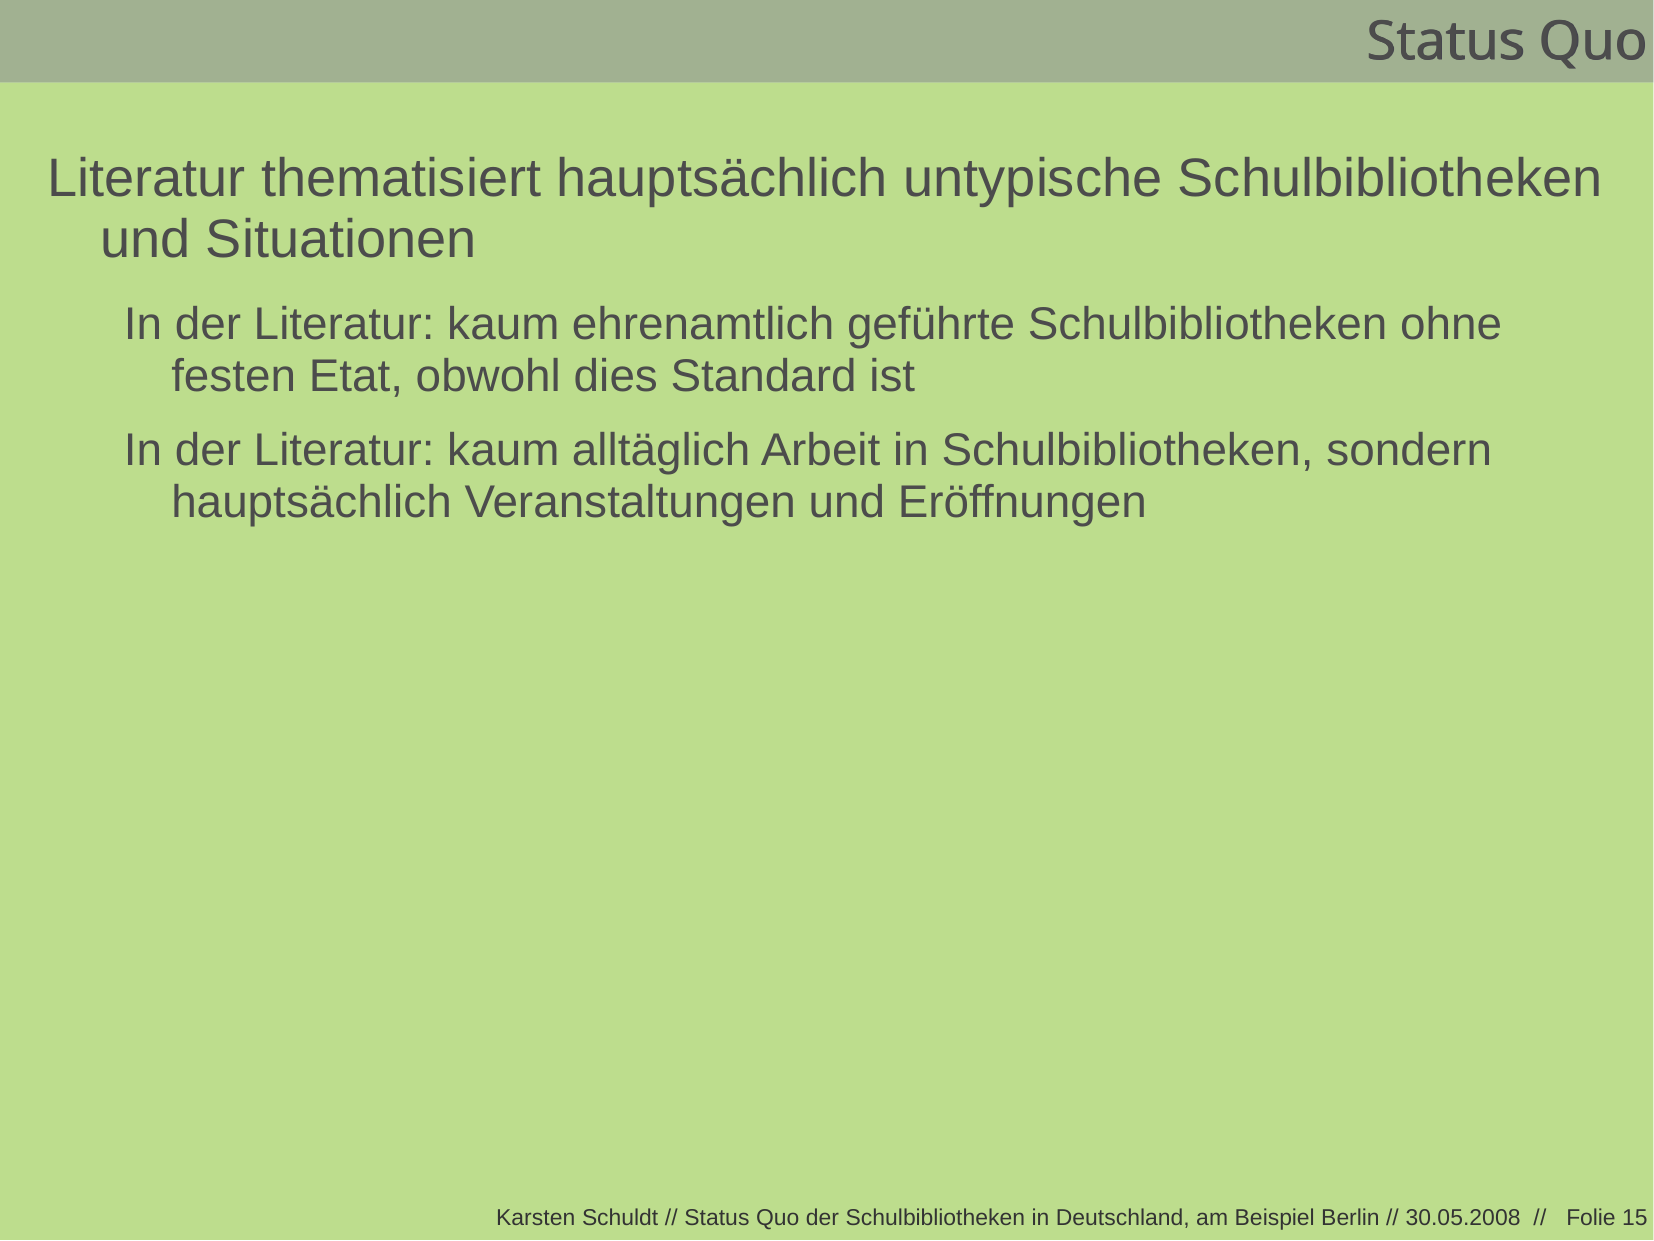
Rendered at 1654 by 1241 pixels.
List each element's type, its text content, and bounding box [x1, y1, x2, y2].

title Status Quo [0, 0, 1654, 83]
list Literatur thematisiert hauptsächlich untypische Schulbibliotheken und Situationen In der Literatur: kaum ehrenamtlich geführte Schulbibliotheken ohne festen Etat, obwohl dies Standard ist In der Literatur: kaum alltäglich Arbeit in Schulbibliotheken, sondern hauptsächlich Veranstaltungen und Eröffnungen [29, 147, 1625, 1034]
